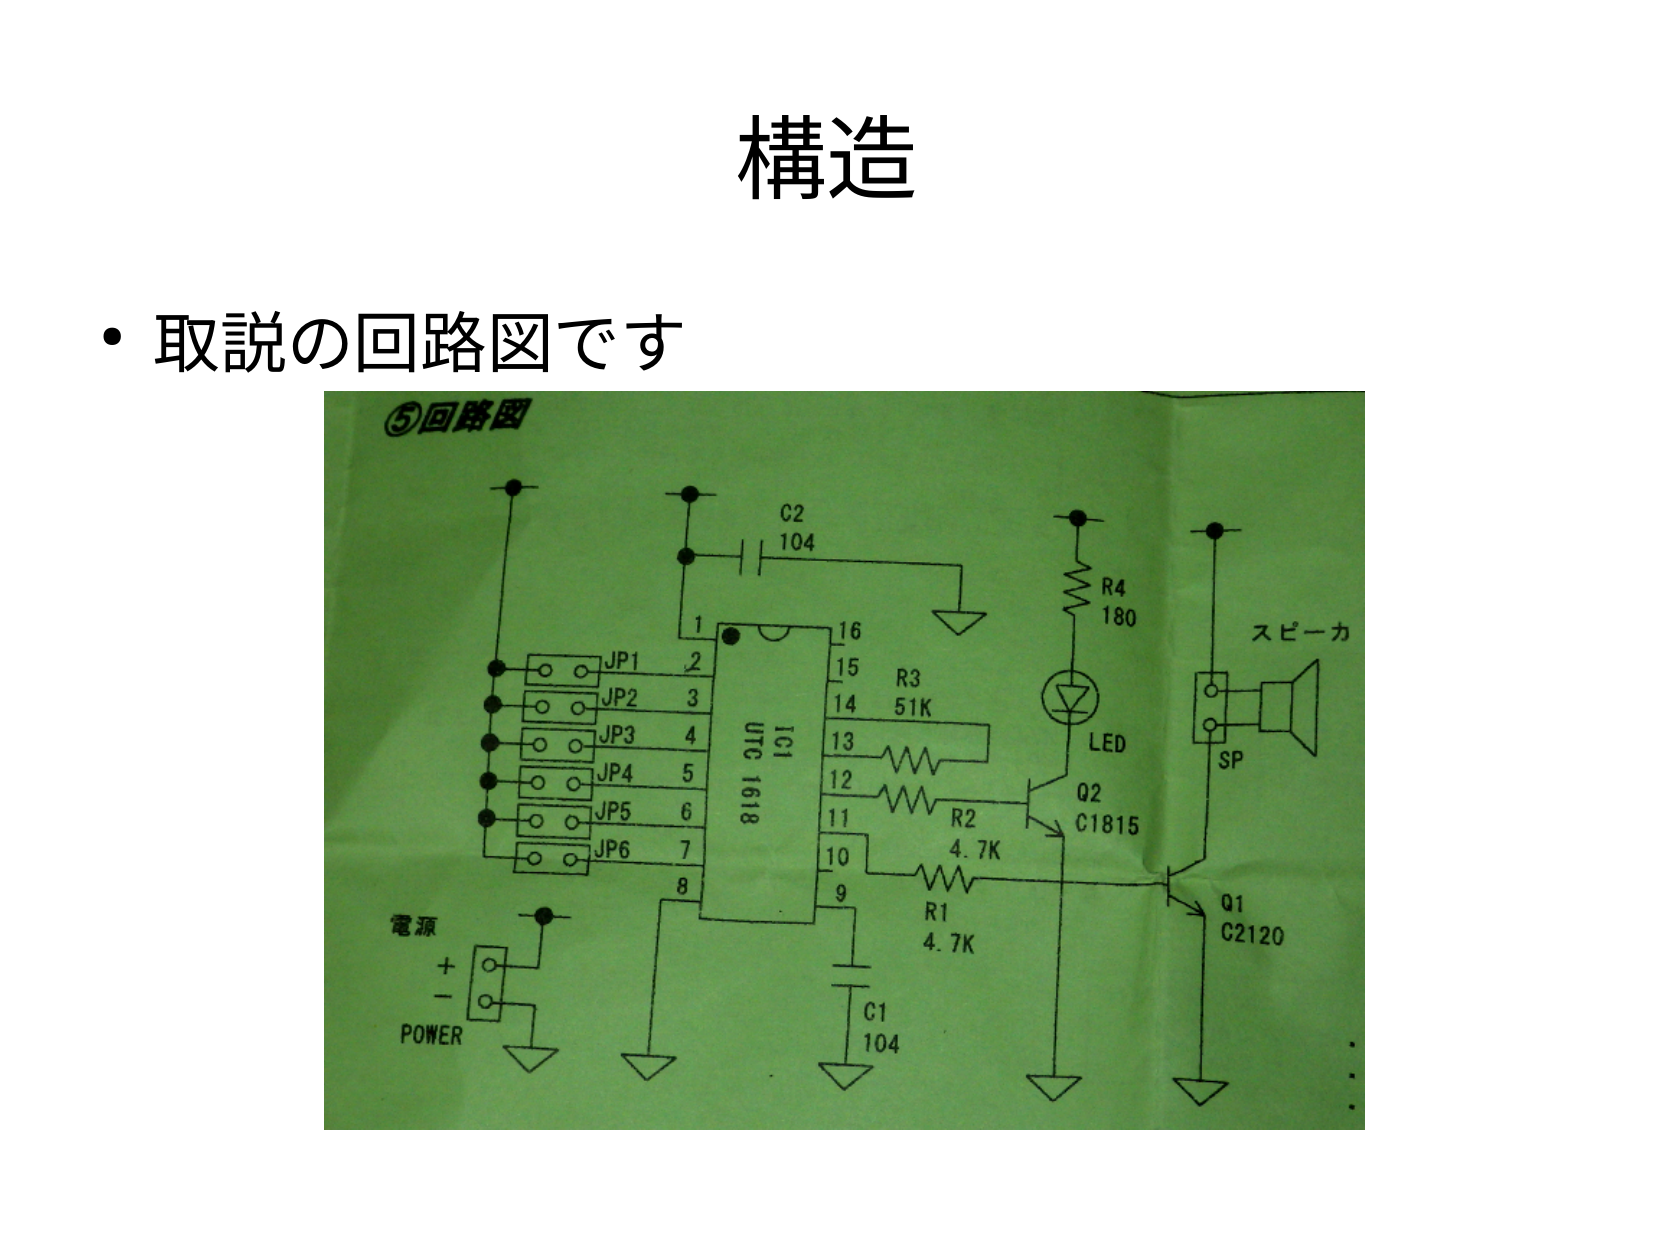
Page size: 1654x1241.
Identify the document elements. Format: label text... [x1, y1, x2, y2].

title 構造 [82, 49, 1571, 257]
list 取説の回路図です [82, 290, 1571, 1010]
picture [324, 391, 1365, 1130]
